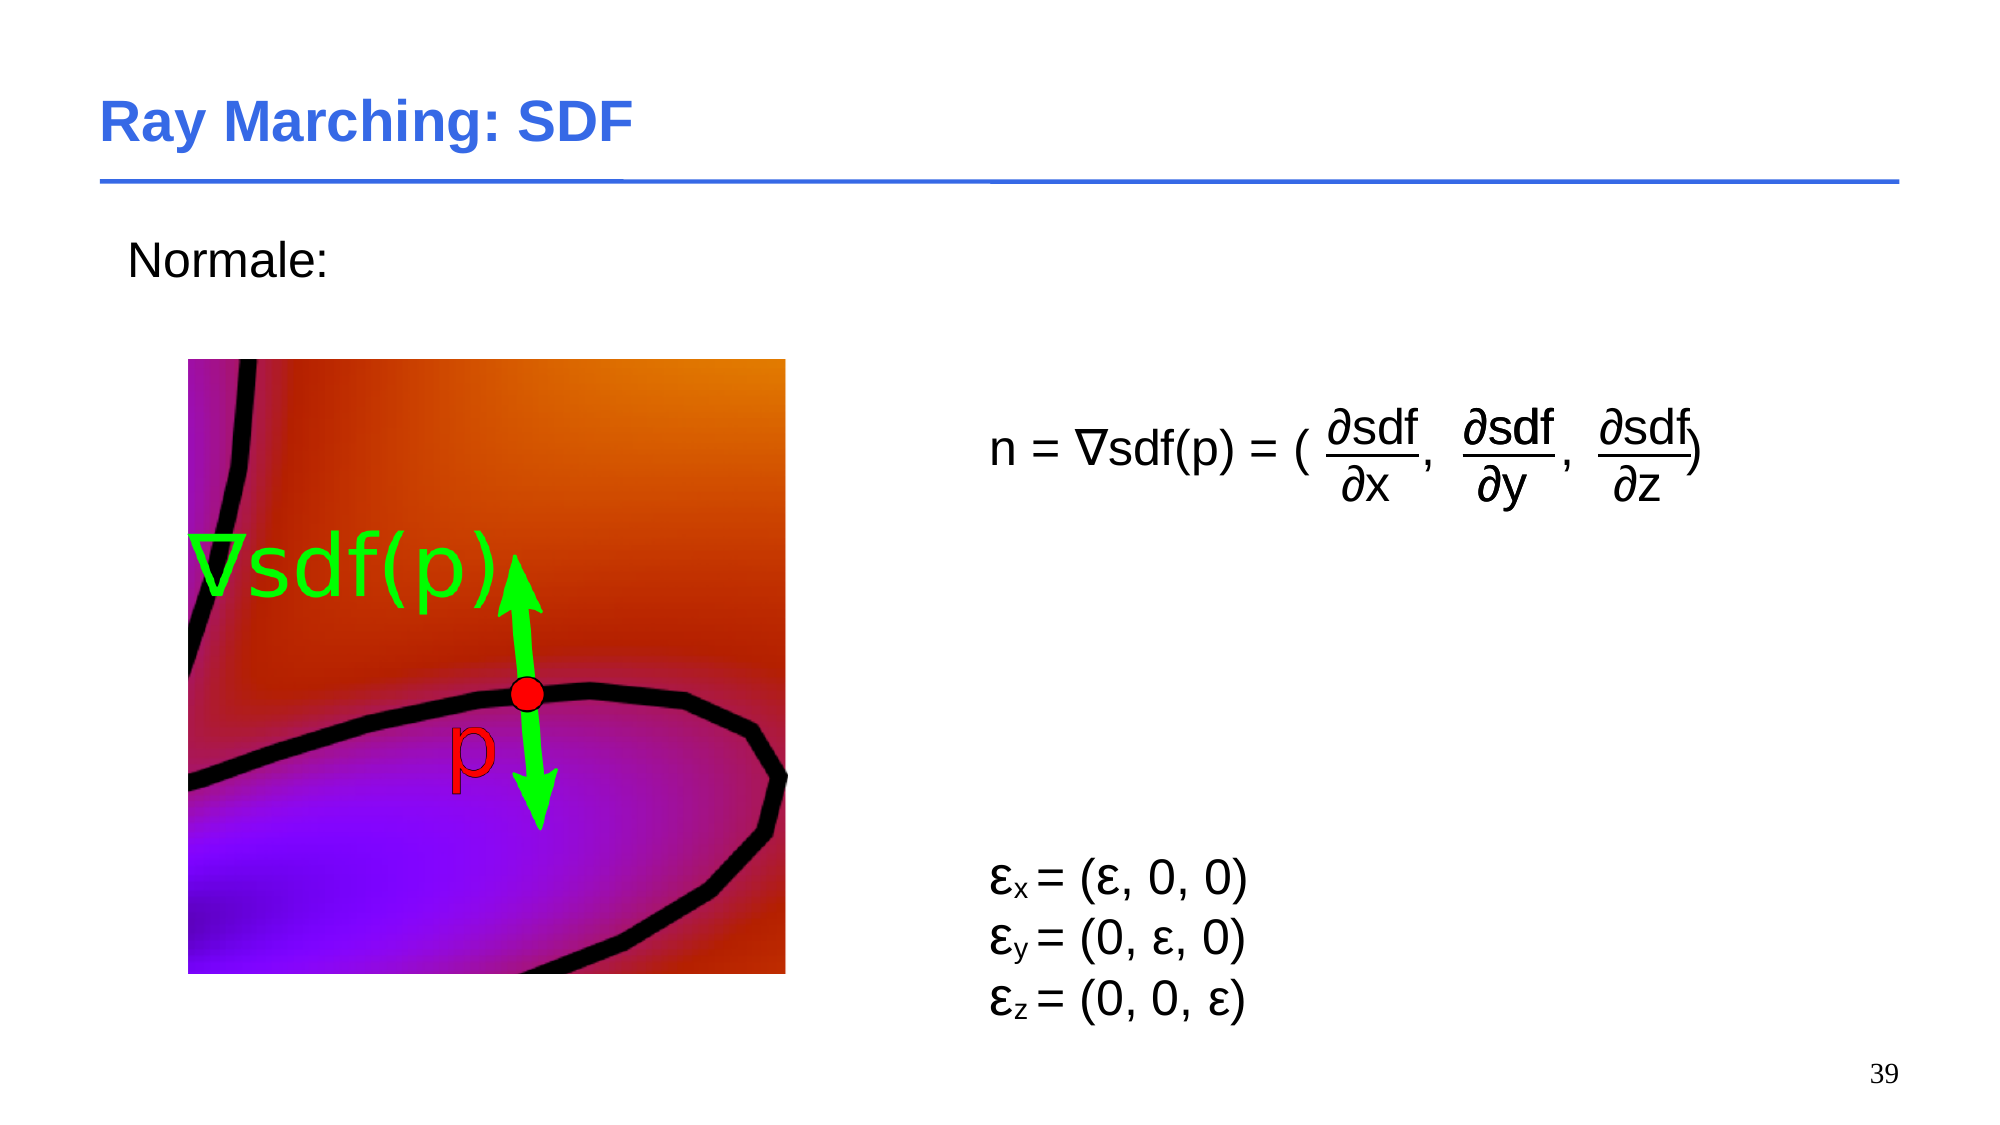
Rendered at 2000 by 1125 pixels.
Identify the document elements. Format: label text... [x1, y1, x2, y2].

text_box ∂x [1326, 448, 1462, 520]
text_box ∂y [1462, 448, 1613, 520]
text_box ∂sdf [1312, 391, 1448, 519]
text_box ∂sdf [1599, 391, 1735, 448]
title Ray Marching: SDF [99, 27, 1900, 215]
picture [187, 359, 788, 974]
text_box ∂sdf [1448, 391, 1599, 519]
text_box Normale: [112, 224, 826, 601]
text_box εx = (ε, 0, 0) εy = (0, ε, 0) εz = (0, 0, ε) [975, 837, 1951, 1035]
text_box n = ∇sdf(p) = ( , , ) [975, 412, 1951, 539]
text_box ∂z [1613, 448, 1749, 520]
